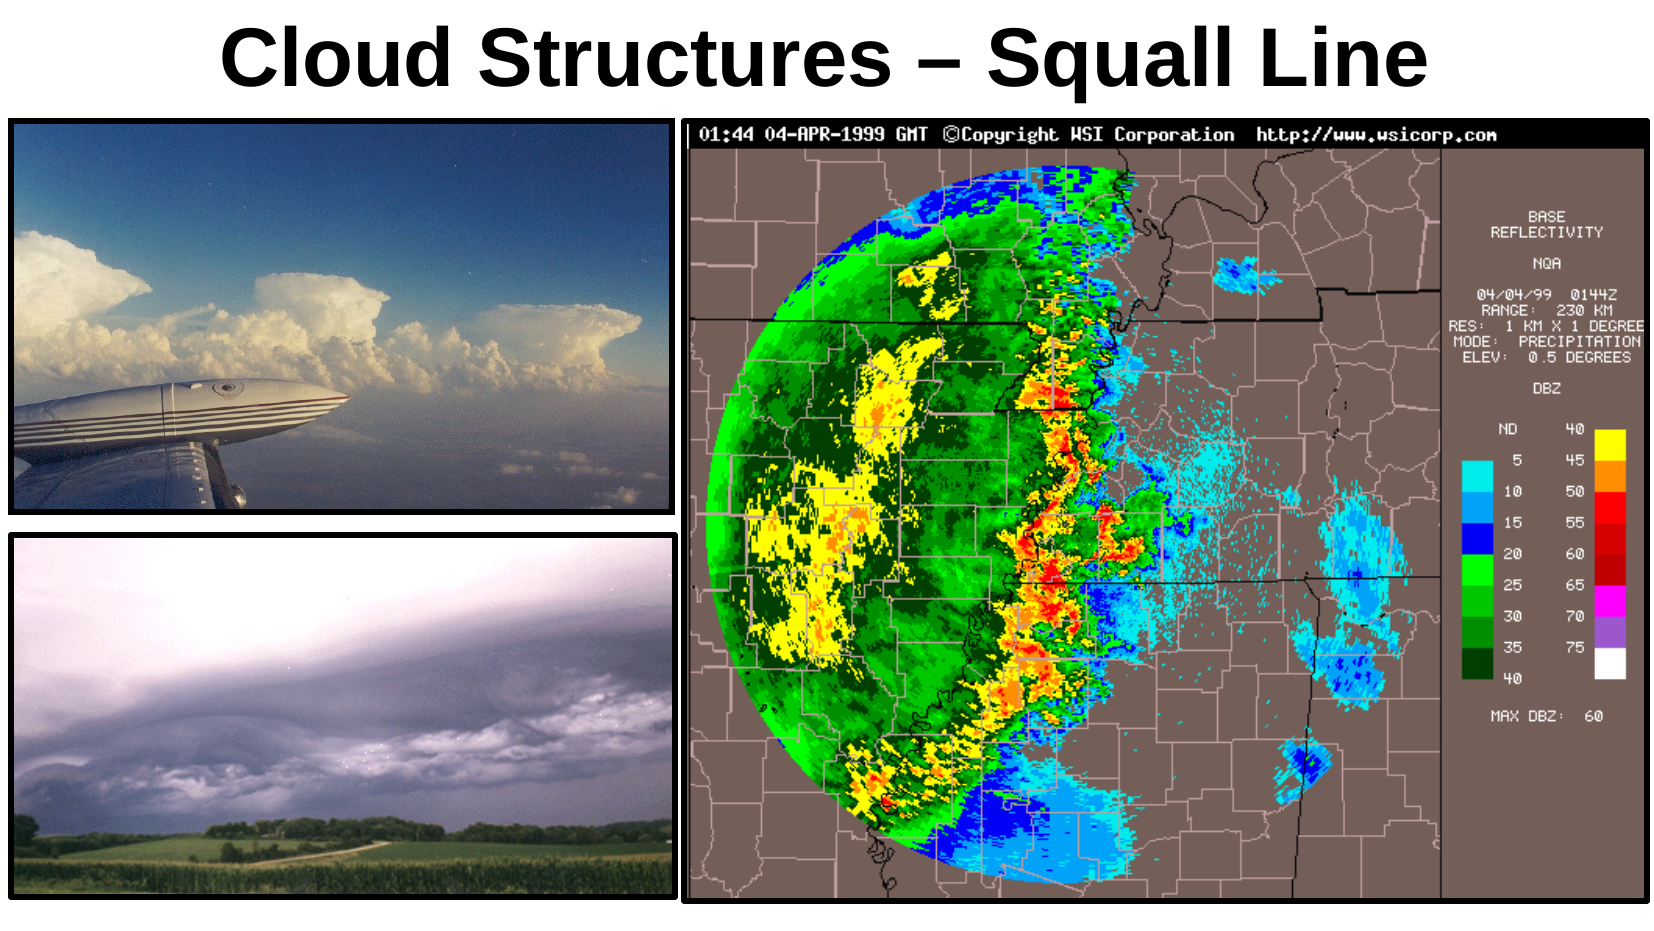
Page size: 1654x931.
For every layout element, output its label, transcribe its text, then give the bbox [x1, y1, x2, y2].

picture [13, 537, 672, 895]
picture [686, 124, 1645, 898]
picture [13, 124, 670, 509]
title Cloud Structures – Squall Line [0, 0, 1654, 107]
